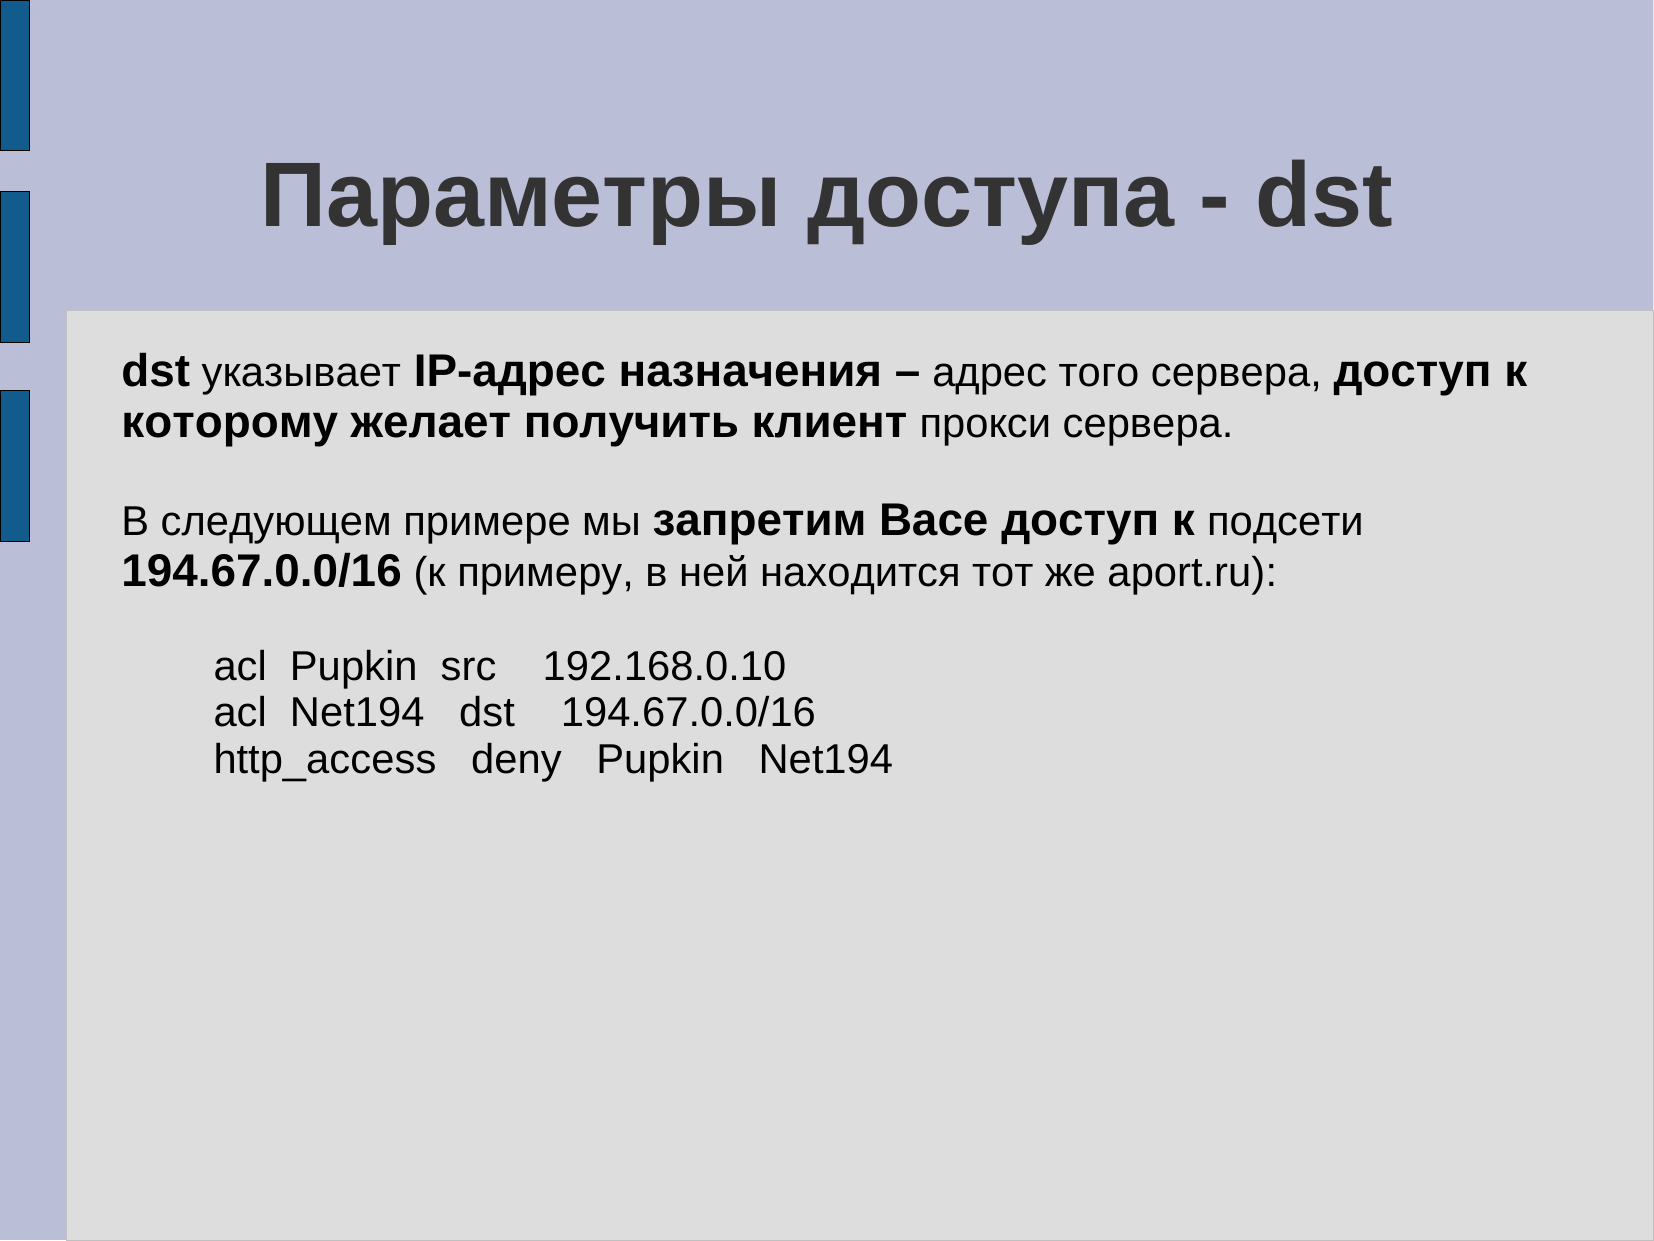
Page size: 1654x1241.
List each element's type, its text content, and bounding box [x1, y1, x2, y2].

title Параметры доступа - dst [121, 98, 1534, 291]
list dst указывает IP-адрес назначения – адрес того сервера, доступ к которому желает получить клиент прокси сервера. В следующем примере мы запретим Васе доступ к подсети 194.67.0.0/16 (к примеру, в ней находится тот же aport.ru): acl Pupkin src 192.168.0.10 acl Net194 dst 194.67.0.0/16 http_access deny Pupkin Net194 [121, 344, 1534, 1149]
